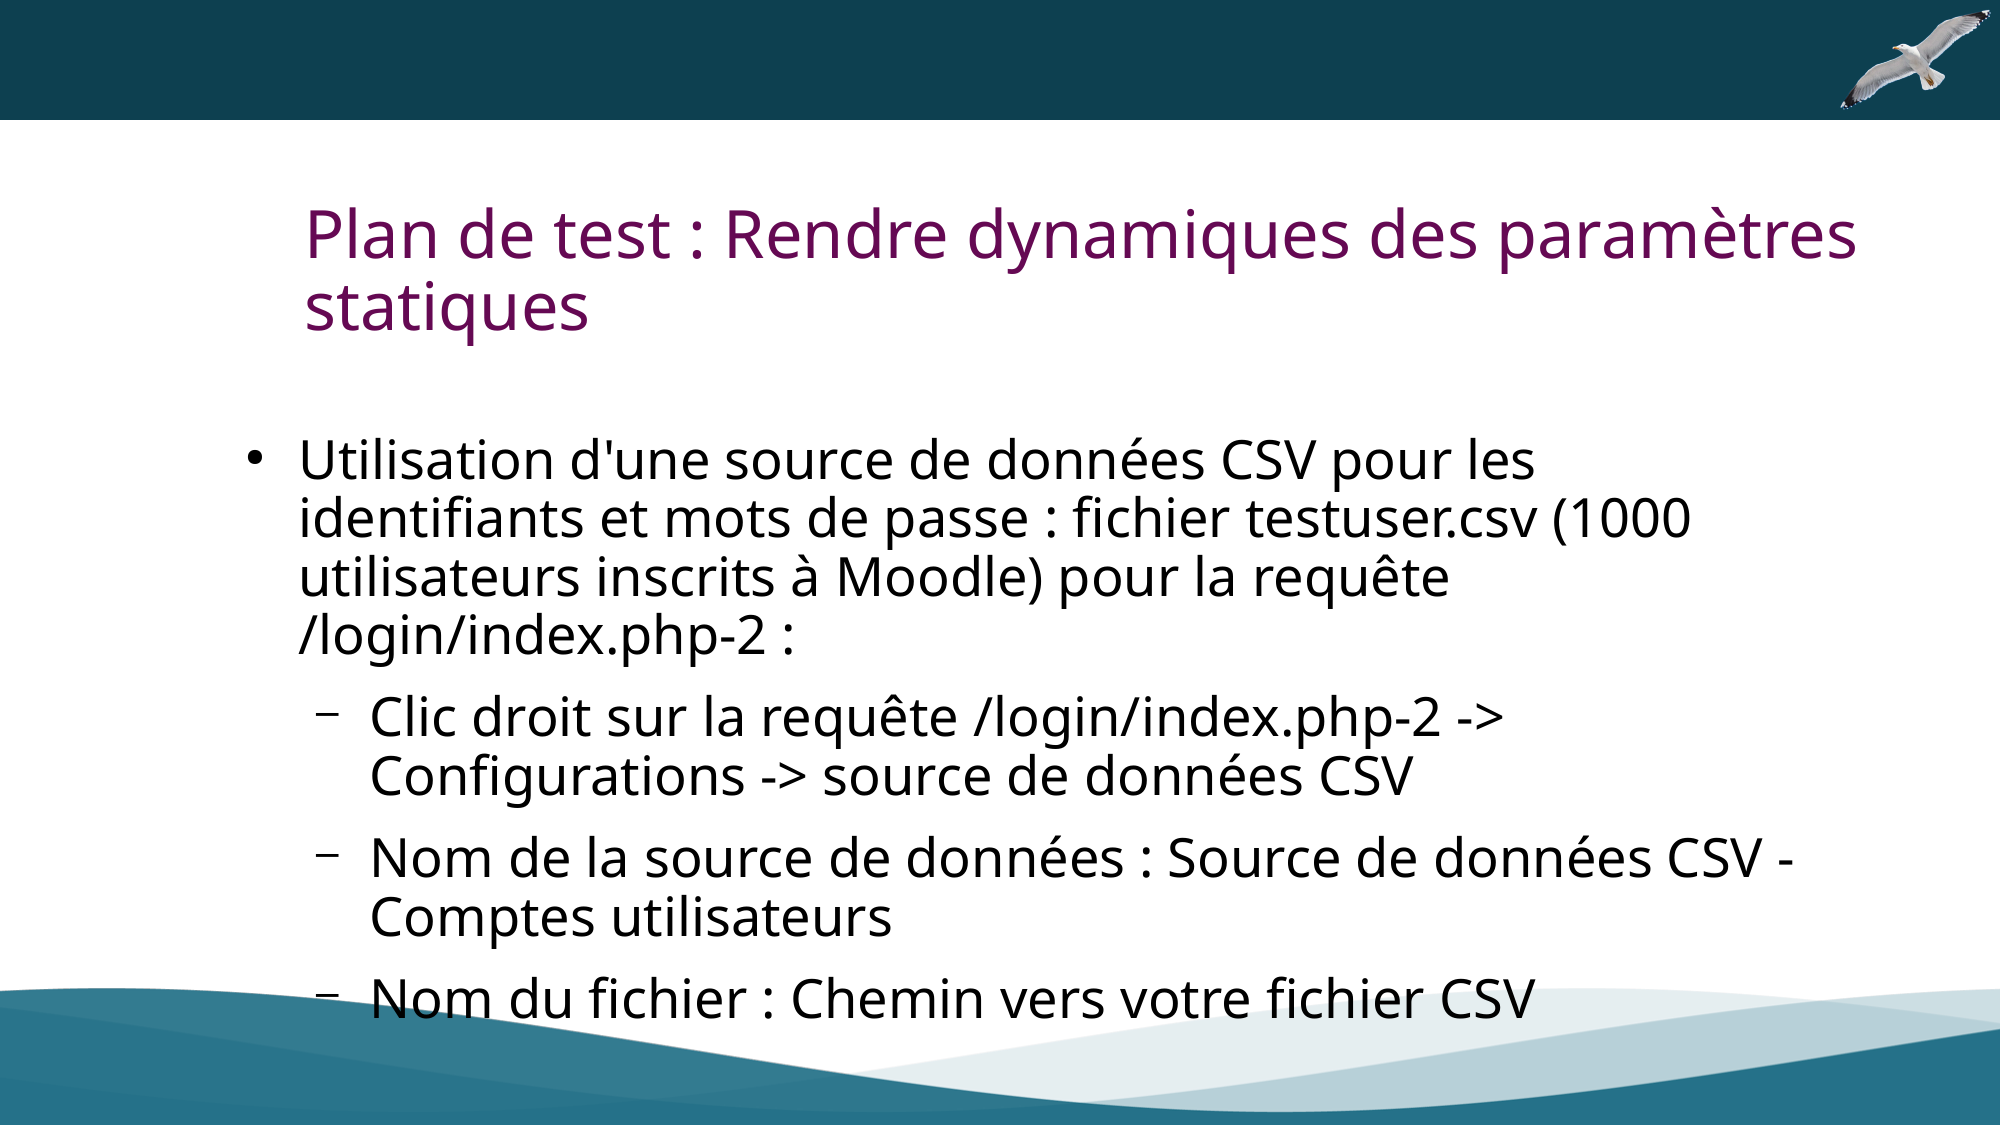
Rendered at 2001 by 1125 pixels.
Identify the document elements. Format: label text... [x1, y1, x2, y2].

list Plan de test : Rendre dynamiques des paramètres statiques [218, 193, 1878, 325]
picture [0, 974, 2000, 1125]
picture [1820, 0, 2000, 120]
list Utilisation d'une source de données CSV pour les identifiants et mots de passe : fichier testuser.csv (1000 utilisateurs inscrits à Moodle) pour la requête /login/index.php-2 : Clic droit sur la requête /login/index.php-2 -> Configurations -> source de données CSV Nom de la source de données : Source de données CSV - Comptes utilisateurs Nom du fichier : Chemin vers votre fichier CSV [212, 425, 1843, 1016]
